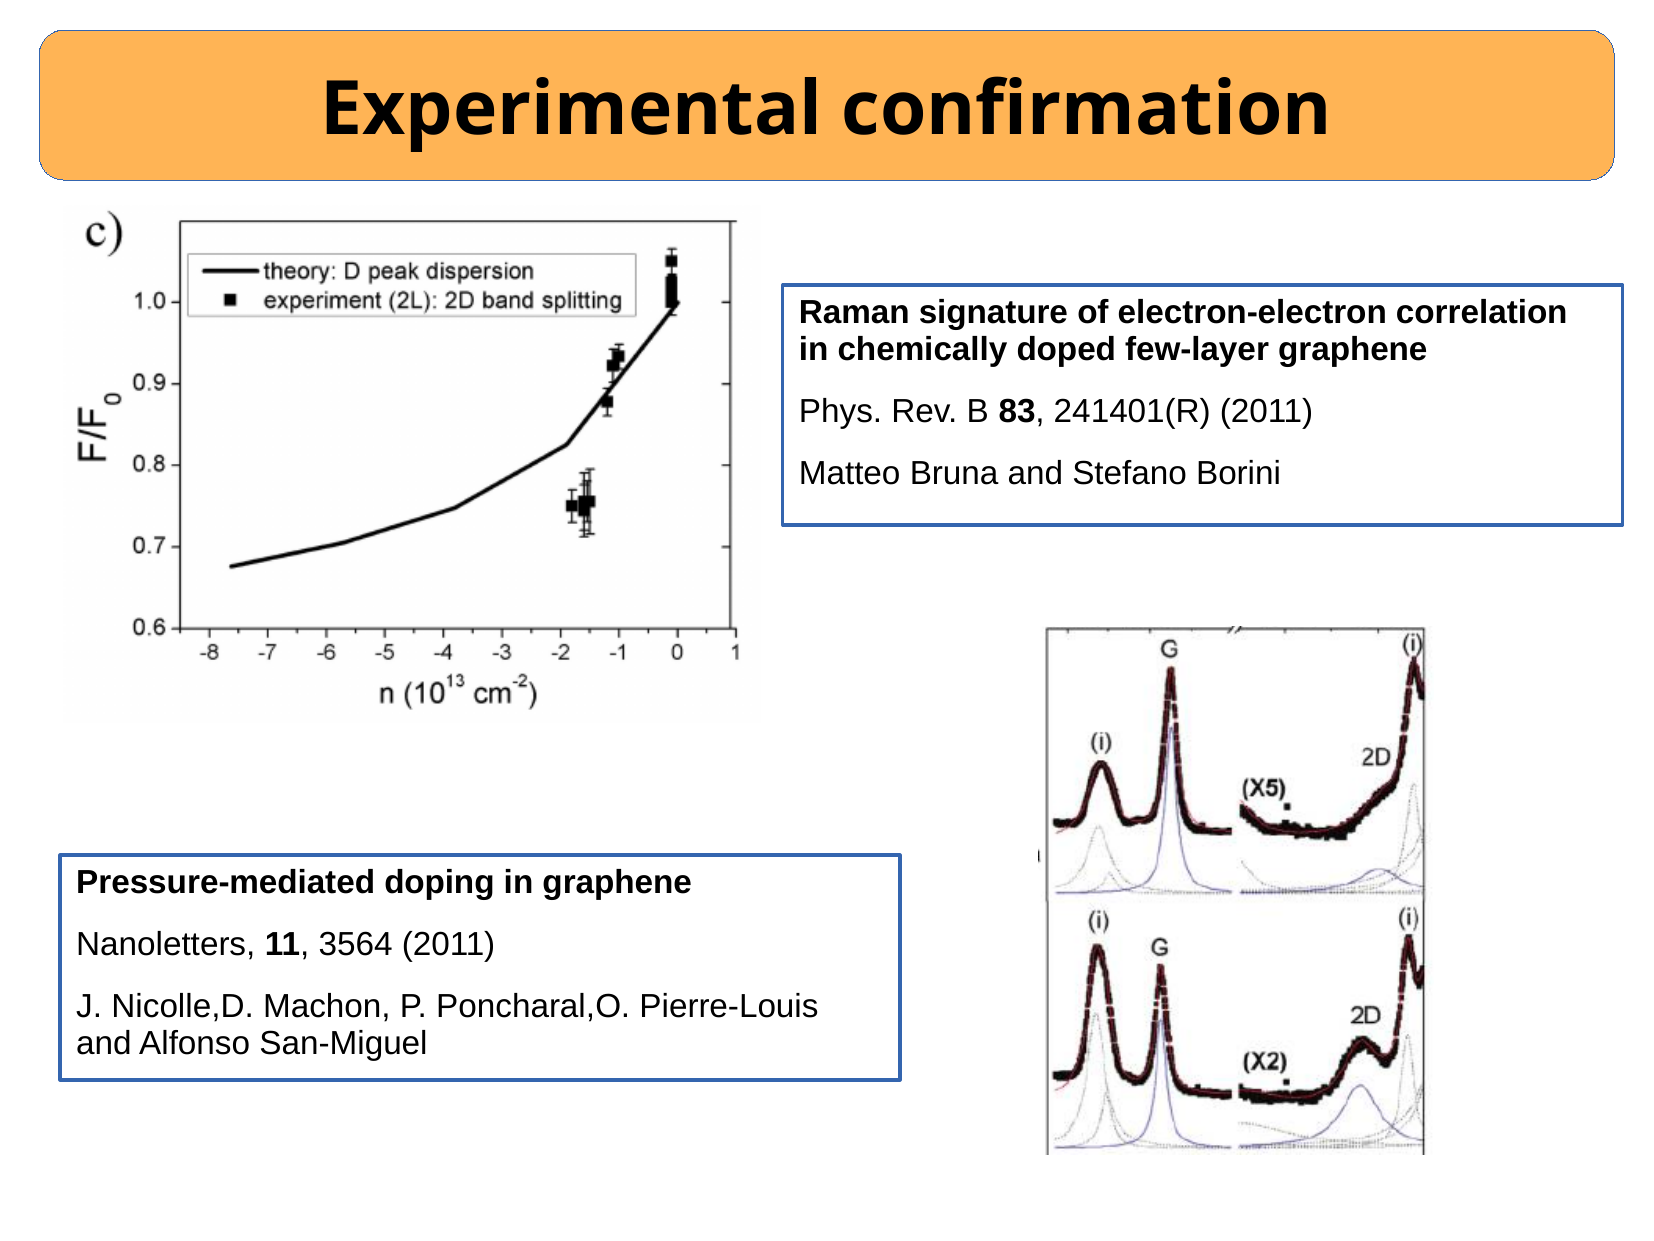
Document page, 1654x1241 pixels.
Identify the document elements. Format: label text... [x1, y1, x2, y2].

text_box Raman signature of electron-electron correlation in chemically doped few-layer graphene Phys. Rev. B 83, 241401(R) (2011) Matteo Bruna and Stefano Borini [782, 285, 1623, 526]
text_box Pressure-mediated doping in graphene Nanoletters, 11, 3564 (2011) J. Nicolle,D. Machon, P. Poncharal,O. Pierre-Louis and Alfonso San-Miguel [60, 855, 901, 1081]
text_box Experimental confirmation [39, 30, 1615, 181]
picture [1038, 626, 1434, 1155]
picture [59, 205, 781, 736]
